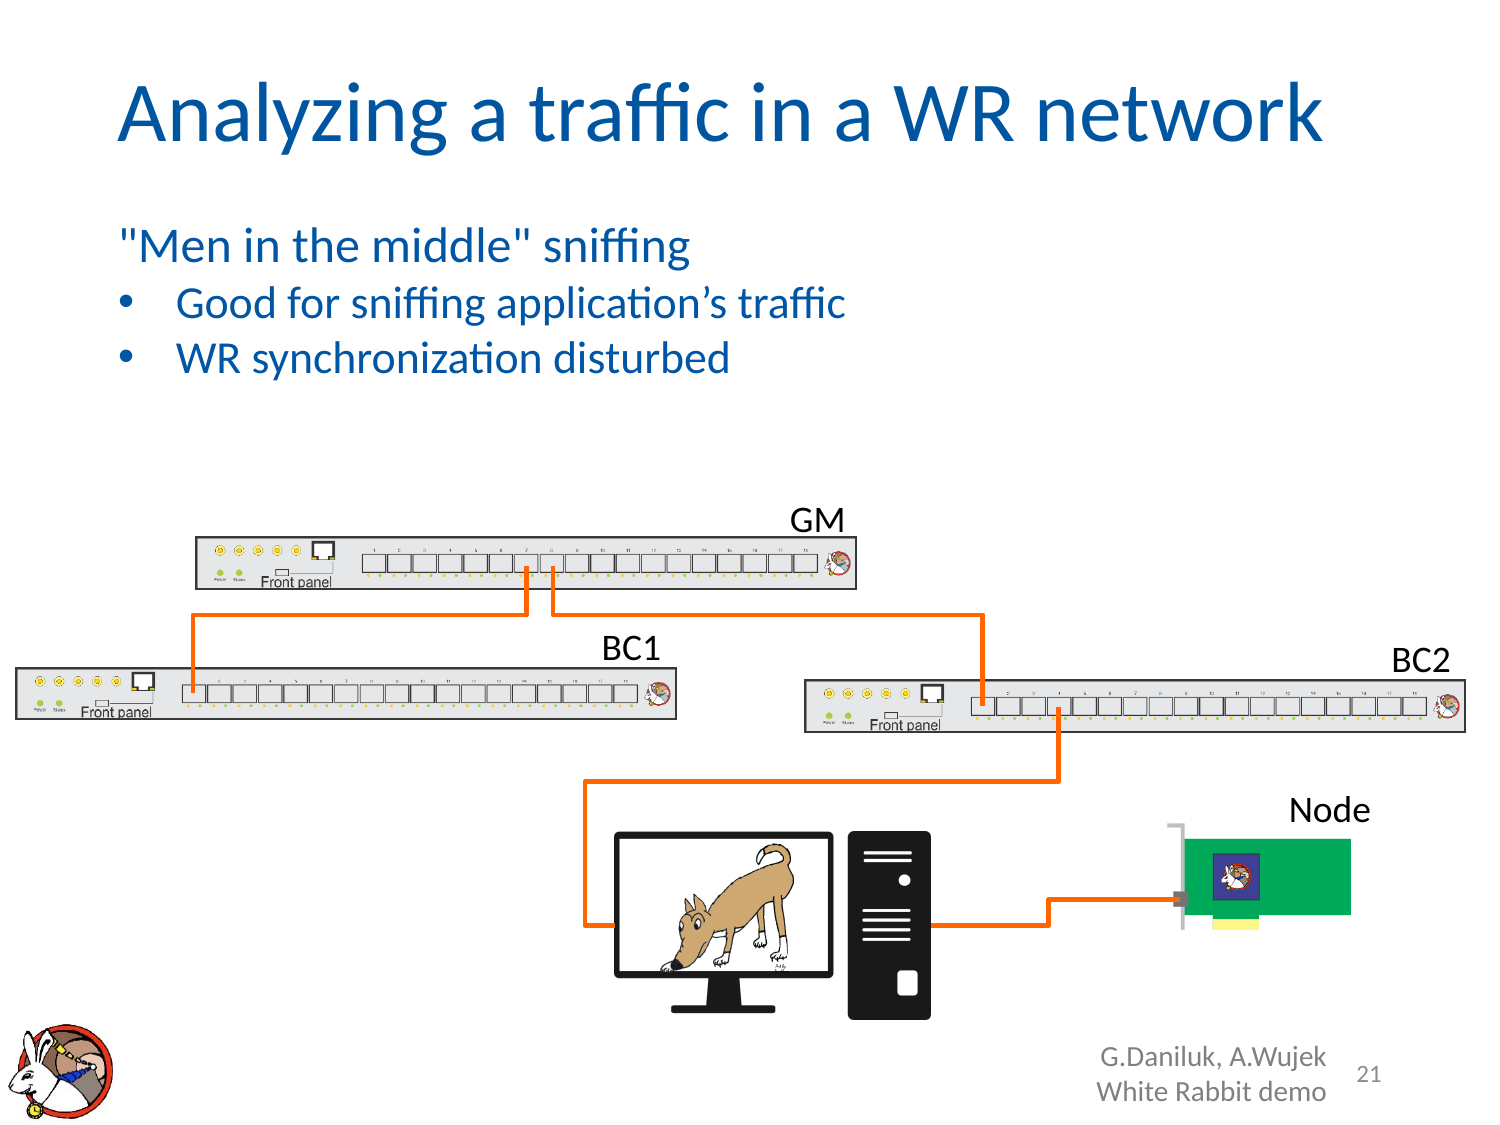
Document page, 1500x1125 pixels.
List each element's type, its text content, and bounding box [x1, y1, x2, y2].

text_box "Men in the middle" sniffing Good for sniffing application’s traffic WR synchronization disturbed [103, 211, 1397, 450]
picture [7, 1024, 113, 1121]
picture [1167, 823, 1351, 931]
text_box Node [1273, 777, 1387, 838]
picture [614, 831, 931, 1021]
picture [15, 667, 677, 721]
text_box Analyzing a traffic in a WR network [103, 59, 1397, 169]
text_box GM [775, 487, 861, 548]
picture [804, 679, 1466, 733]
text_box BC1 [586, 617, 677, 676]
text_box BC2 [1376, 627, 1466, 679]
picture [195, 536, 857, 590]
